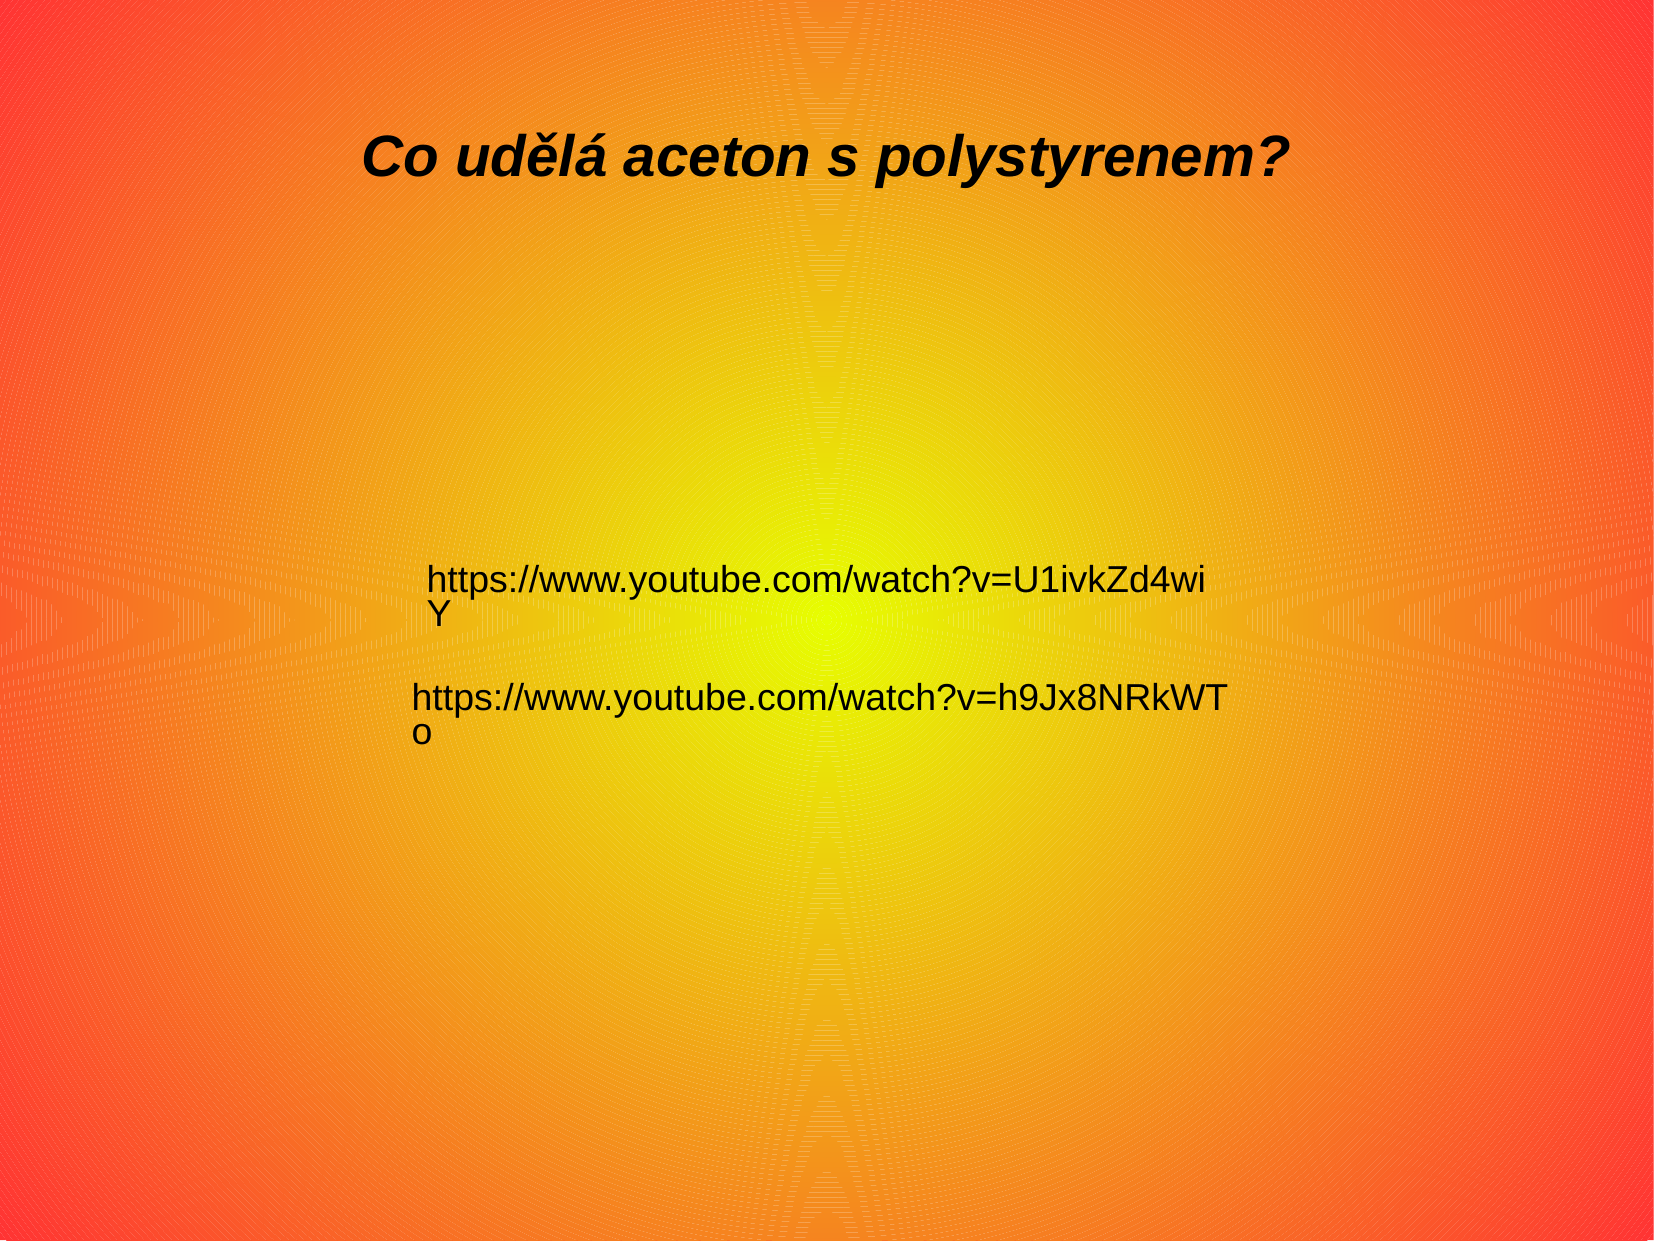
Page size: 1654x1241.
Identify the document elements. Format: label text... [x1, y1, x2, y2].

text_box https://www.youtube.com/watch?v=U1ivkZd4wiY [411, 550, 1242, 650]
title Co udělá aceton s polystyrenem? [82, 49, 1571, 257]
text_box https://www.youtube.com/watch?v=h9Jx8NRkWTo [396, 668, 1257, 768]
